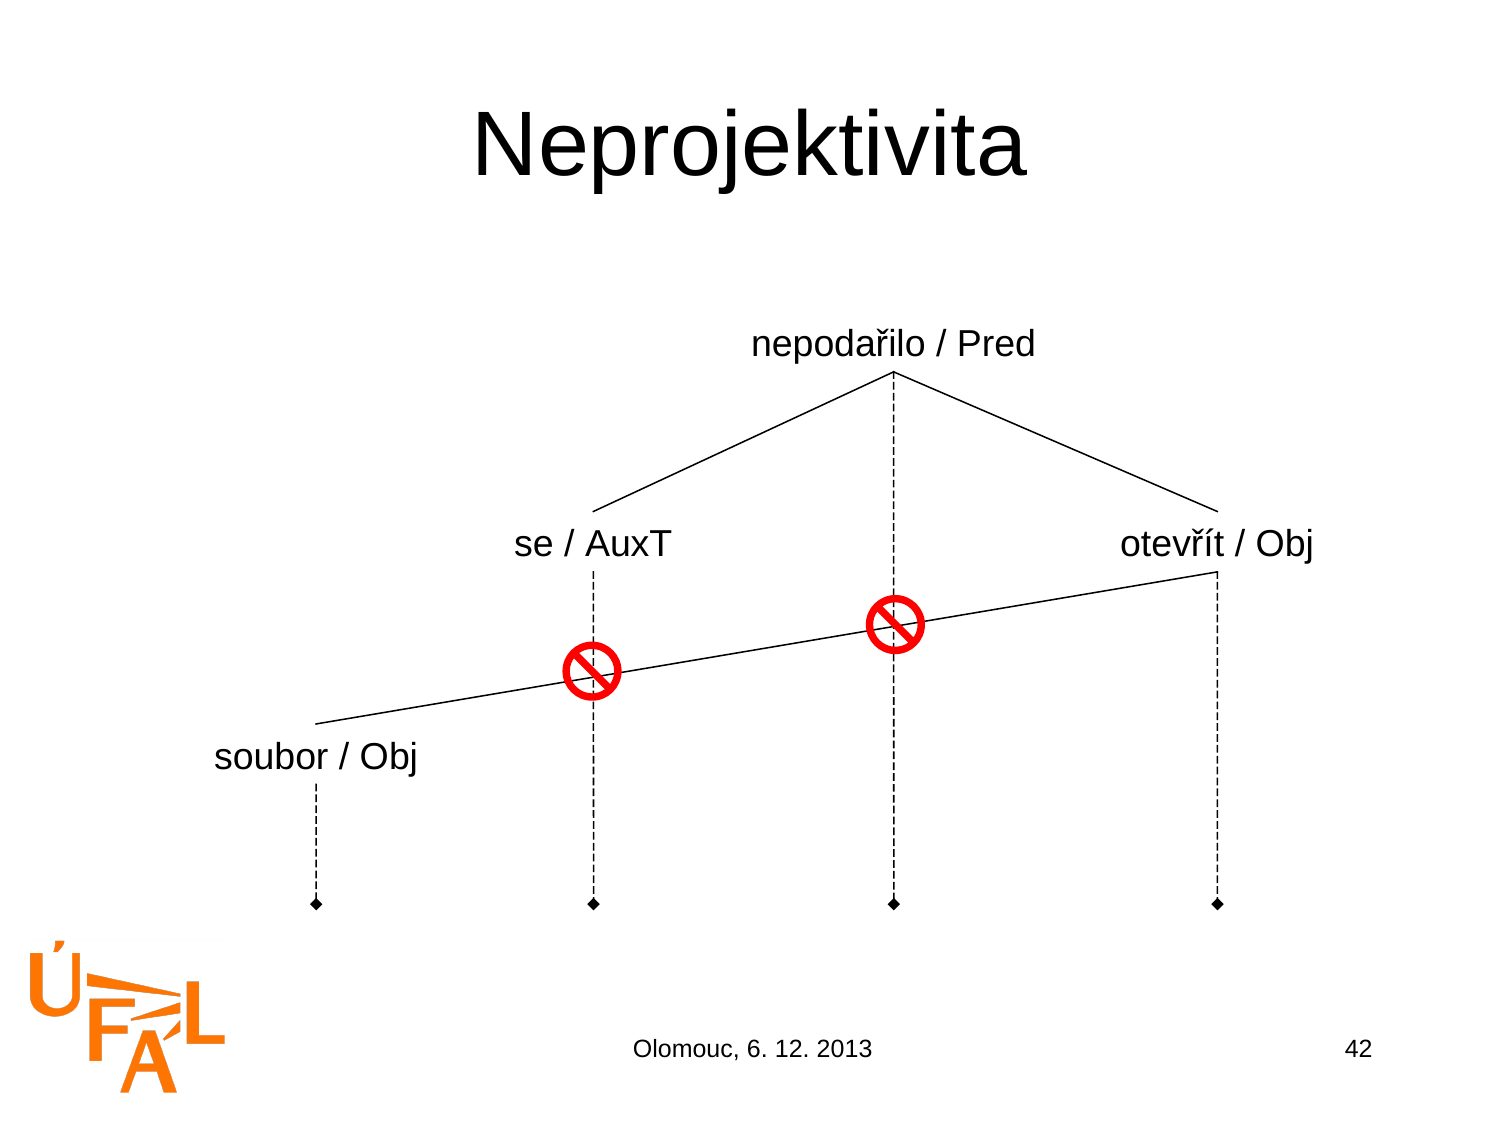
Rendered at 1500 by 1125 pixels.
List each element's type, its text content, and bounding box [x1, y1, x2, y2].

text_box [562, 641, 622, 701]
title Neprojektivita [75, 14, 1426, 263]
text_box [865, 594, 925, 655]
text_box nepodařilo / Pred [736, 311, 1051, 372]
text_box soubor / Obj [199, 723, 433, 785]
text_box se / AuxT [499, 511, 688, 572]
picture [29, 940, 225, 1093]
text_box otevřít / Obj [1105, 511, 1330, 572]
